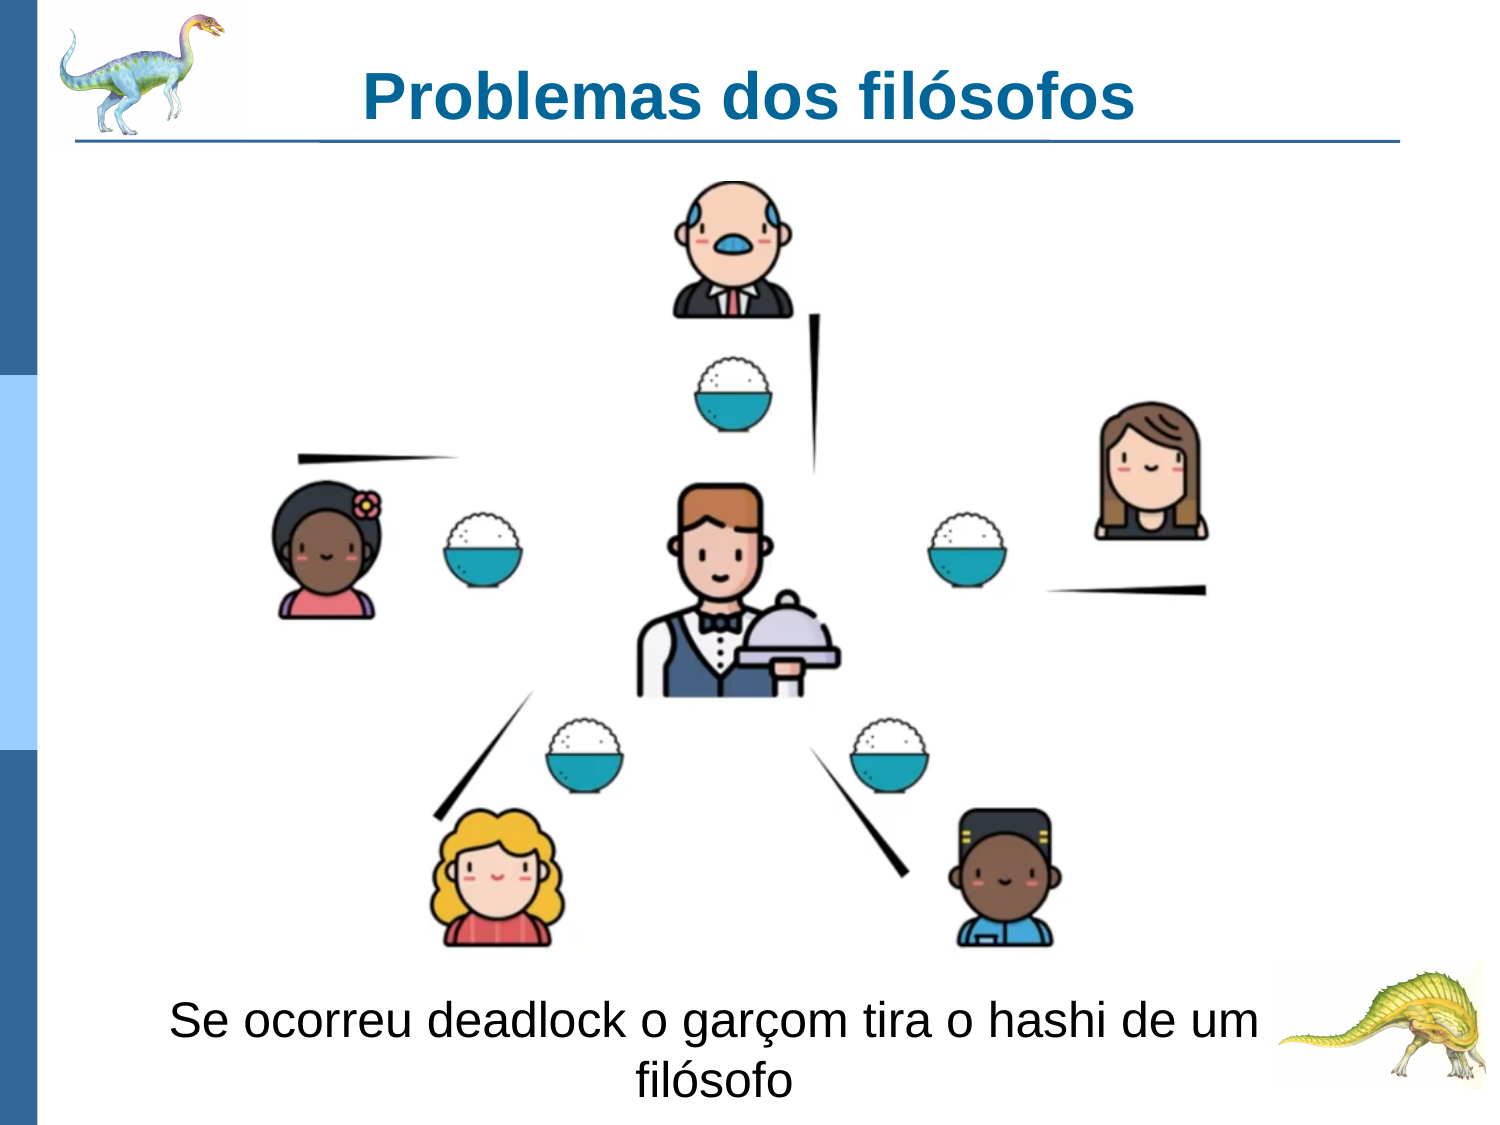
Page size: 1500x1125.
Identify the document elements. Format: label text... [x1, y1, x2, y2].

picture [259, 181, 1233, 957]
text_box Problemas dos filósofos [75, 45, 1426, 141]
text_box Se ocorreu deadlock o garçom tira o hashi de um filósofo [141, 980, 1288, 1116]
picture [46, 0, 243, 149]
picture [1275, 959, 1486, 1090]
